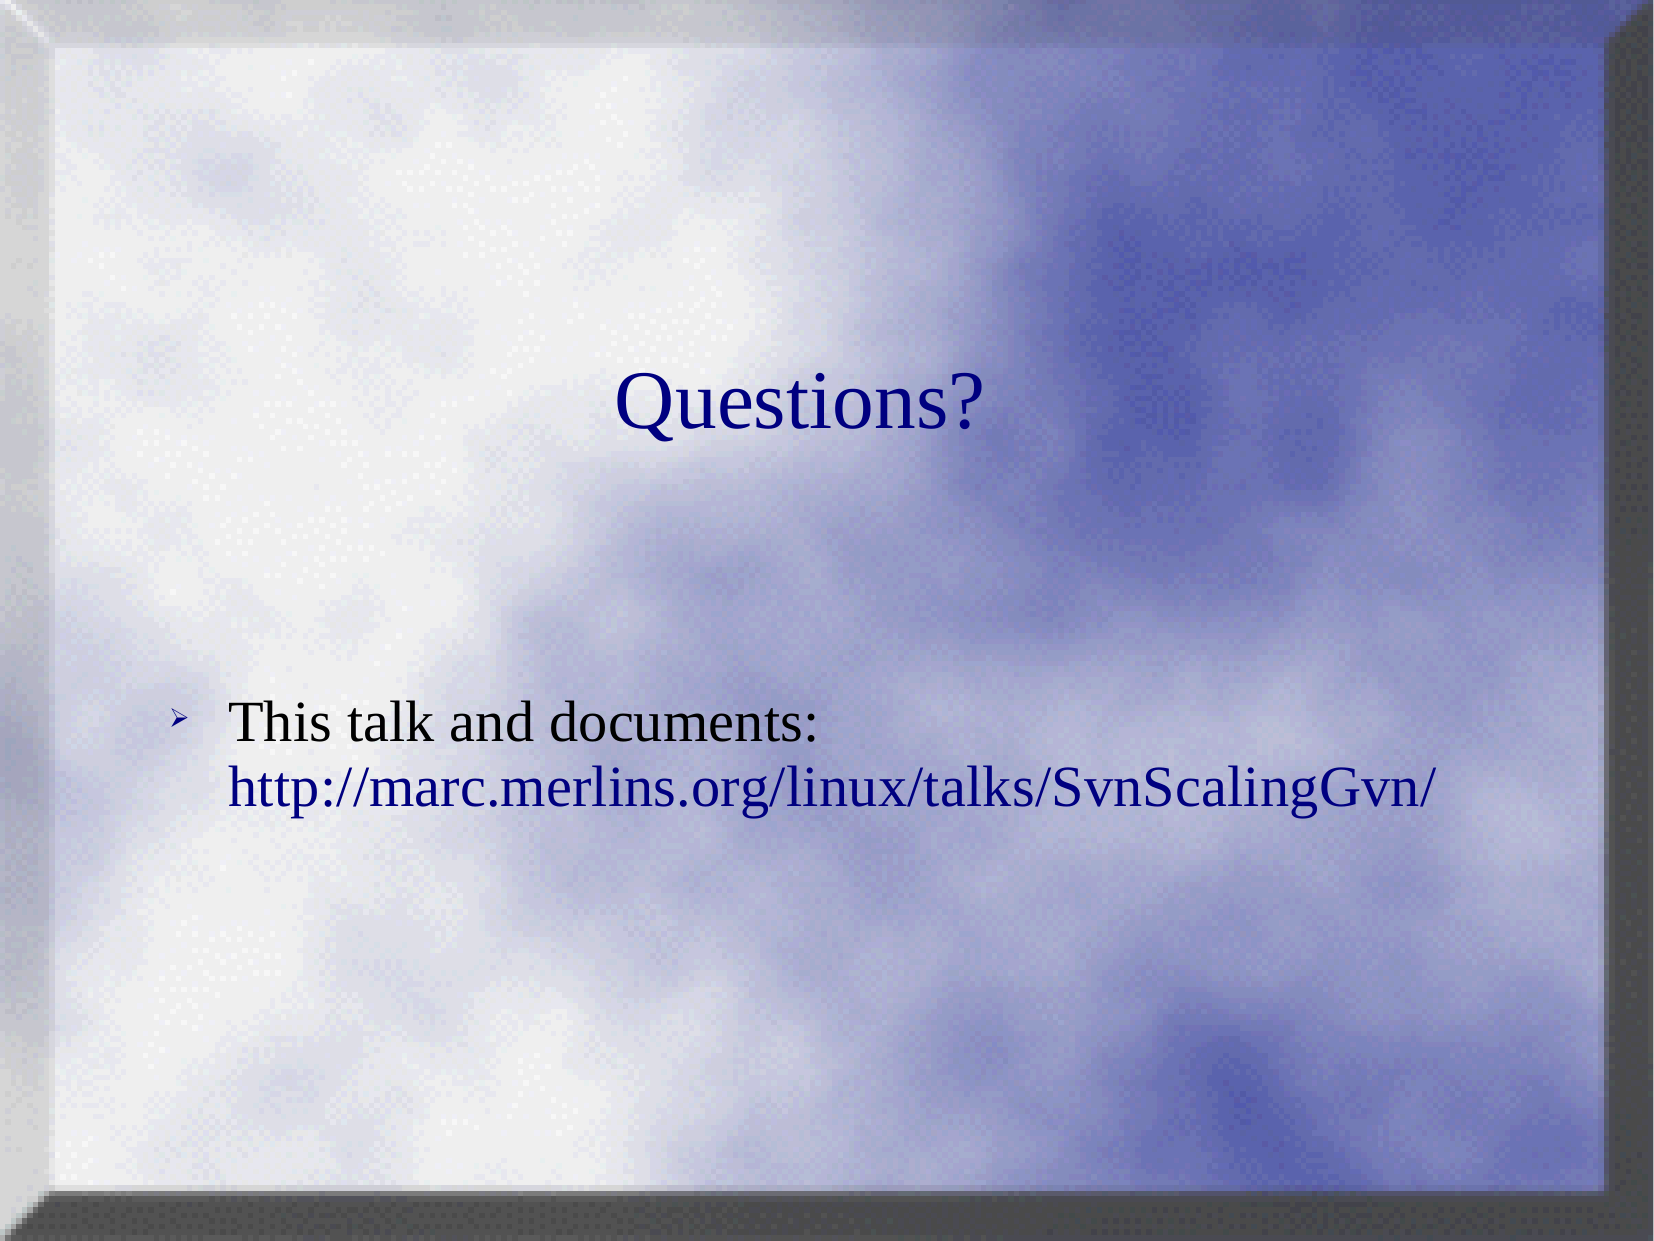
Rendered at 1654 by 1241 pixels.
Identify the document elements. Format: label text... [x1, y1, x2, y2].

title Questions? [181, 314, 1420, 487]
picture [0, 0, 1654, 1241]
list This talk and documents: http://marc.merlins.org/linux/talks/SvnScalingGvn/ [169, 689, 1582, 882]
